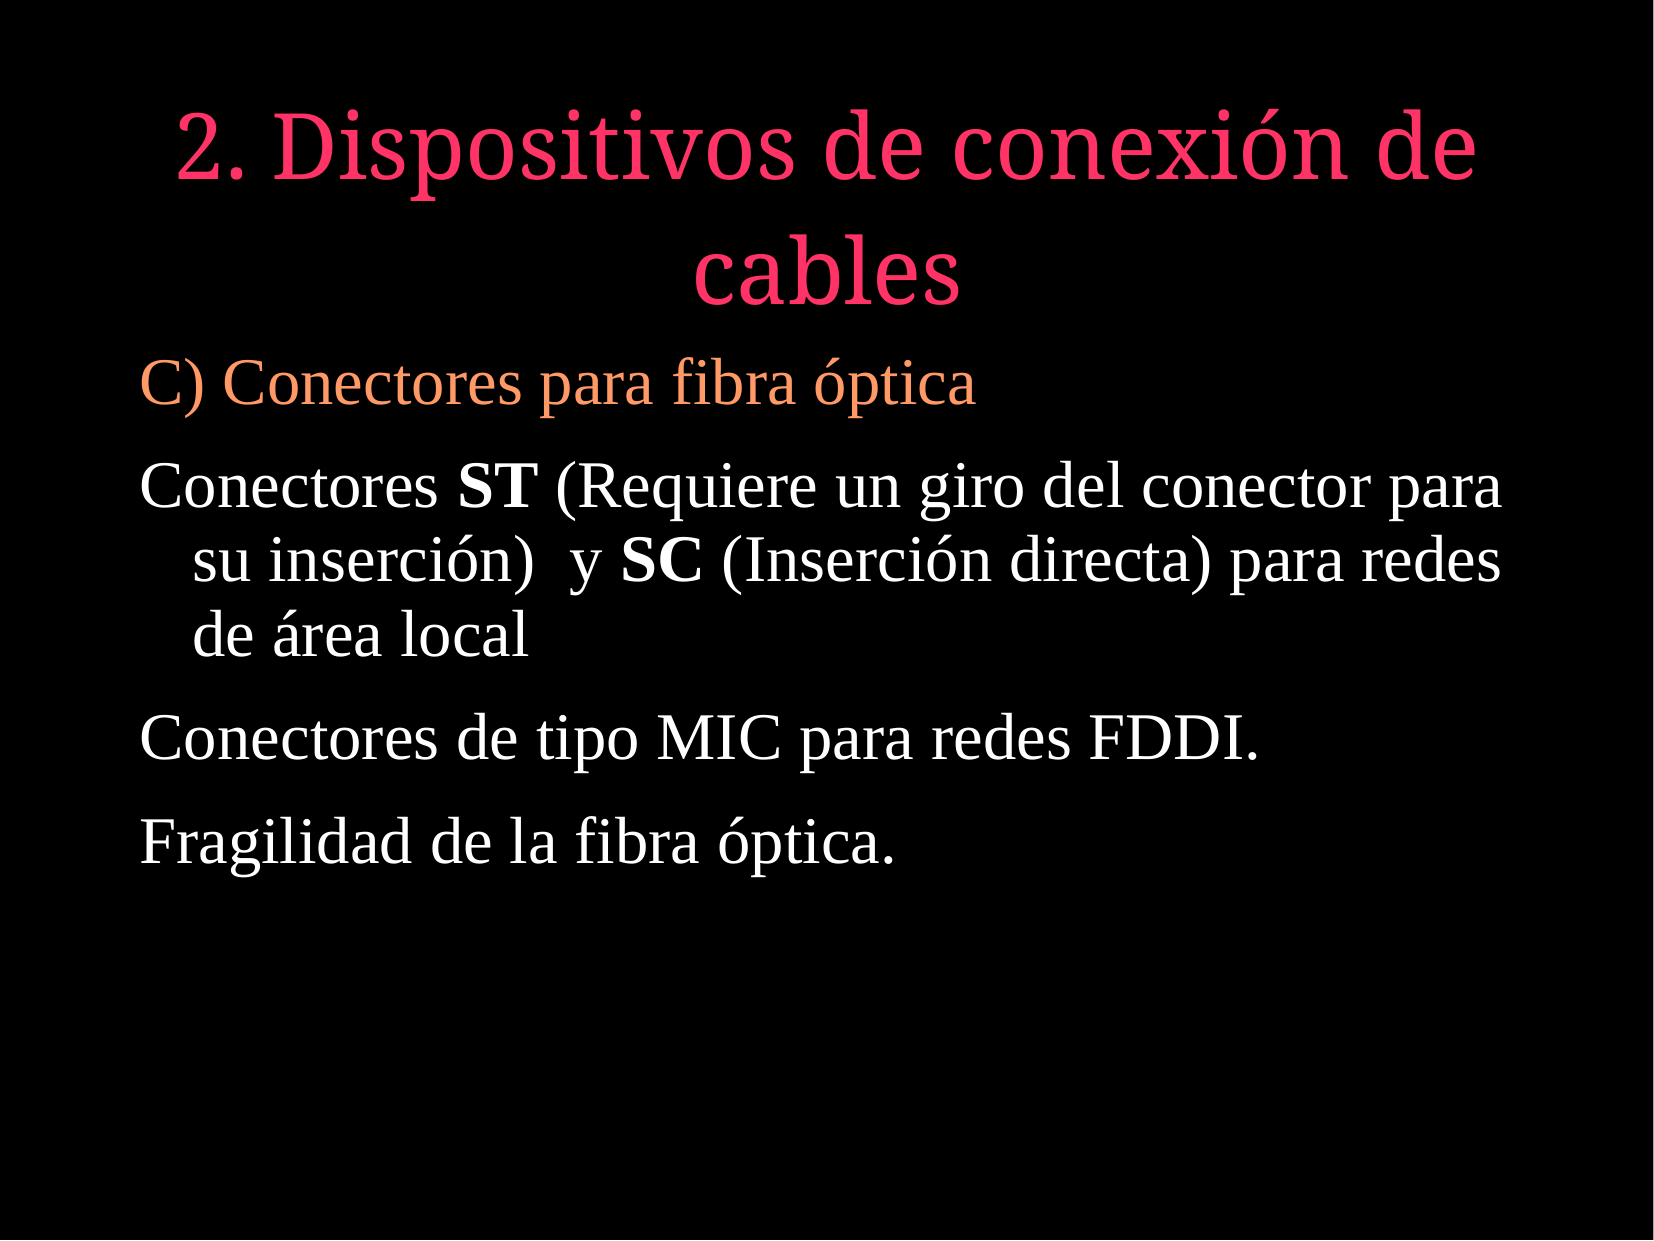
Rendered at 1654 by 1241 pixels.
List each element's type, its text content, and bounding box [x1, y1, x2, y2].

list C) Conectores para fibra óptica Conectores ST (Requiere un giro del conector para su inserción) y SC (Inserción directa) para redes de área local Conectores de tipo MIC para redes FDDI. Fragilidad de la fibra óptica. [121, 344, 1534, 878]
title 2. Dispositivos de conexión de cables [121, 82, 1534, 331]
